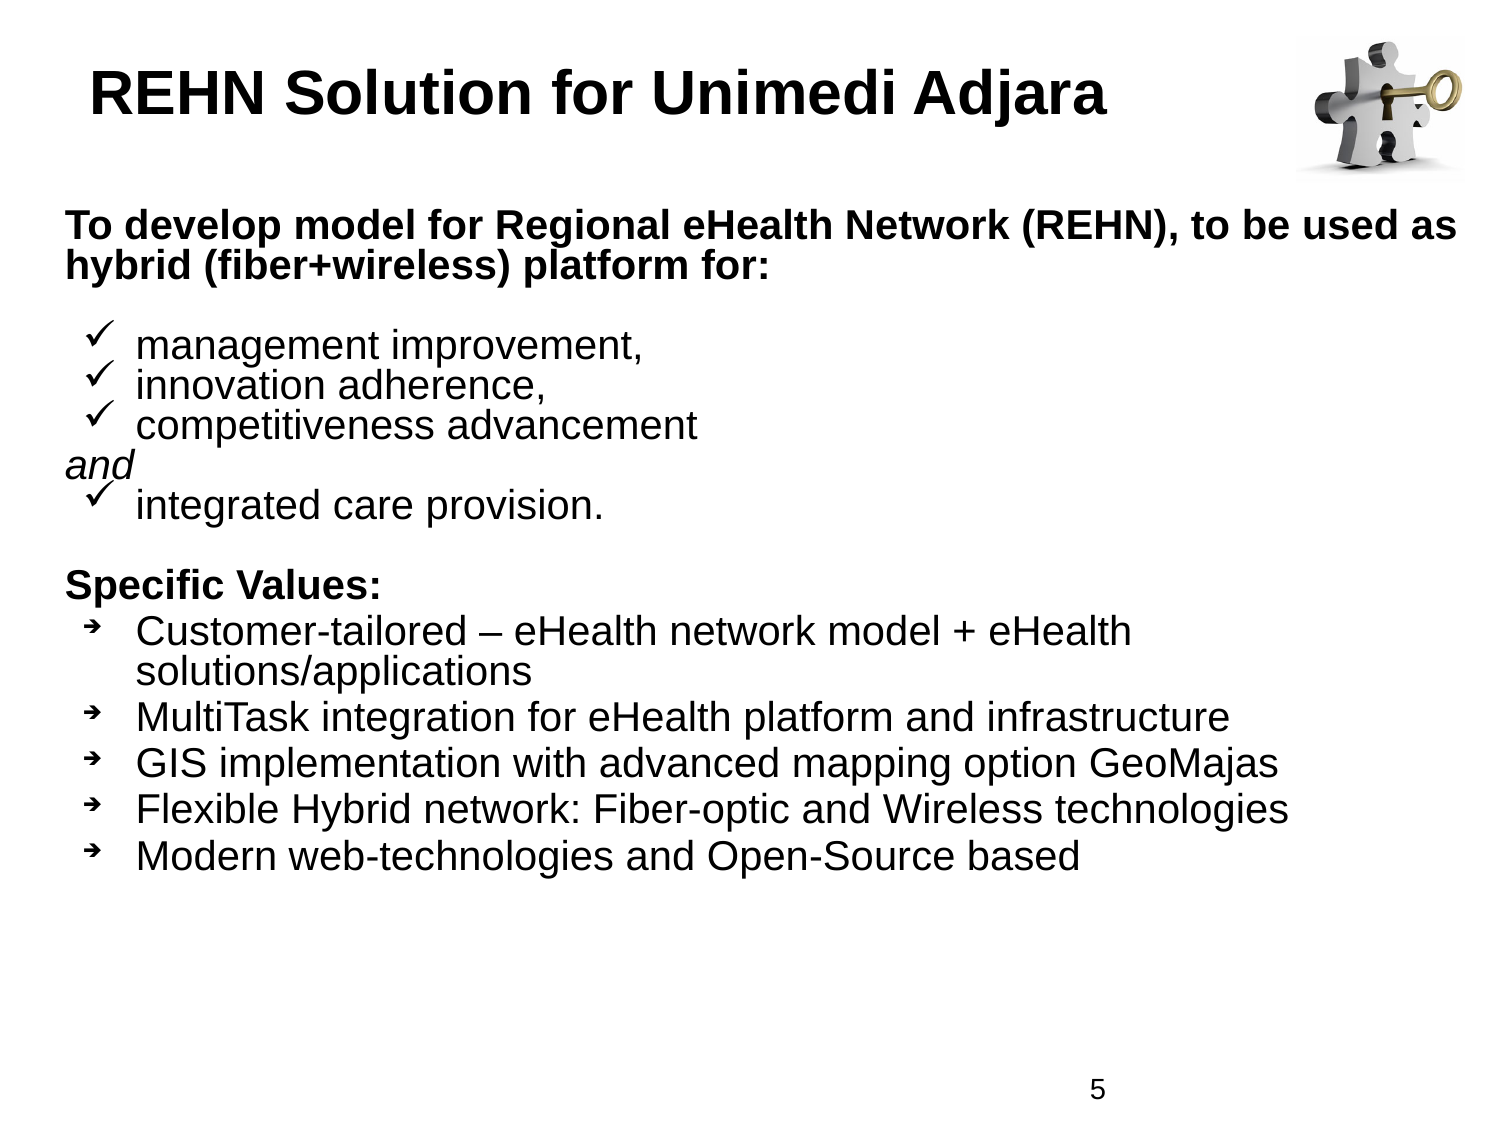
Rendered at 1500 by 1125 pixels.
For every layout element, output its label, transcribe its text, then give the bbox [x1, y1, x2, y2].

title REHN Solution for Unimedi Adjara [75, 45, 1296, 188]
picture [1296, 24, 1472, 200]
list To develop model for Regional eHealth Network (REHN), to be used as hybrid (fiber+wireless) platform for: management improvement, innovation adherence, competitiveness advancement and integrated care provision. Specific Values: Customer-tailored – eHealth network model + eHealth solutions/applications MultiTask integration for eHealth platform and infrastructure GIS implementation with advanced mapping option GeoMajas Flexible Hybrid network: Fiber-optic and Wireless technologies Modern web-technologies and Open-Source based [50, 200, 1500, 1038]
slide_number <número> [1074, 1062, 1425, 1103]
